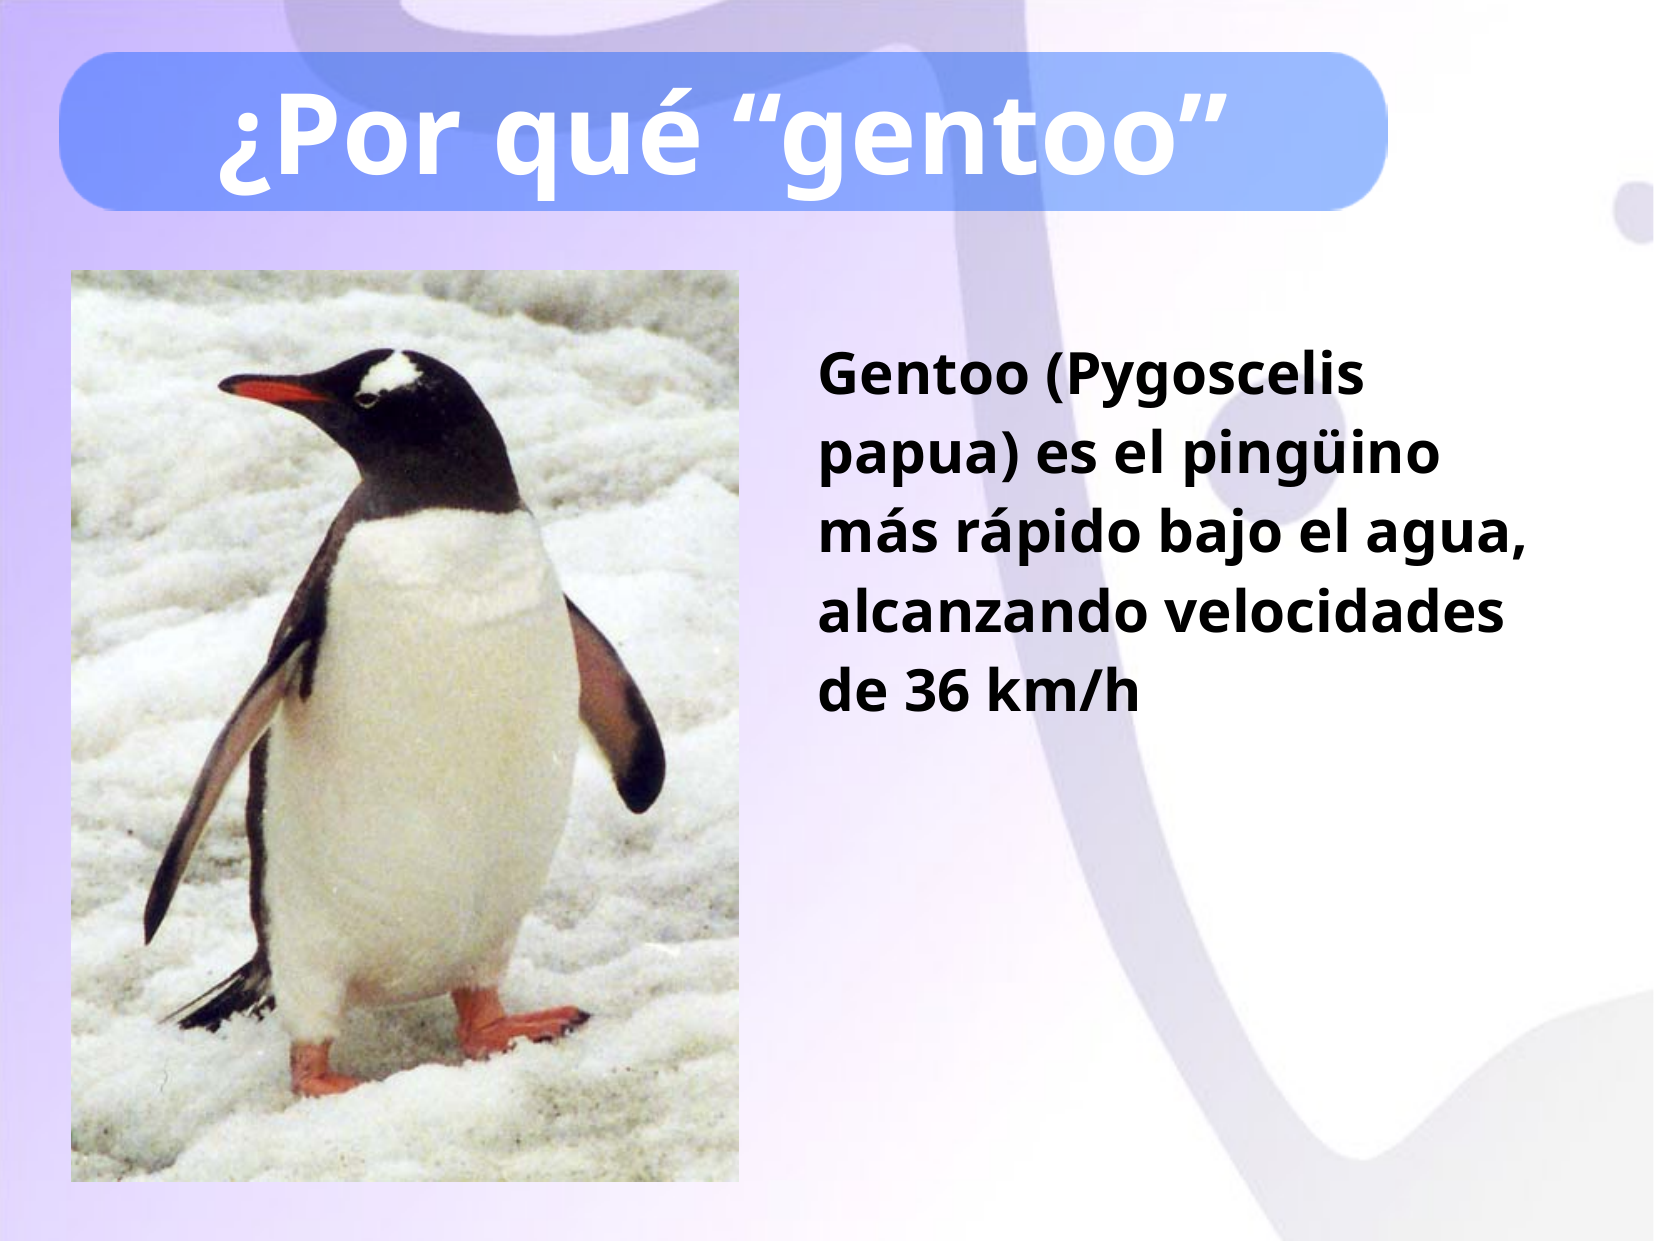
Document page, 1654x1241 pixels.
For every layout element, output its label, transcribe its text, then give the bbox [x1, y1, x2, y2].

text_box Gentoo (Pygoscelis papua) es el pingüino más rápido bajo el agua, alcanzando velocidades de 36 km/h [803, 324, 1571, 720]
picture [0, 0, 1654, 1241]
